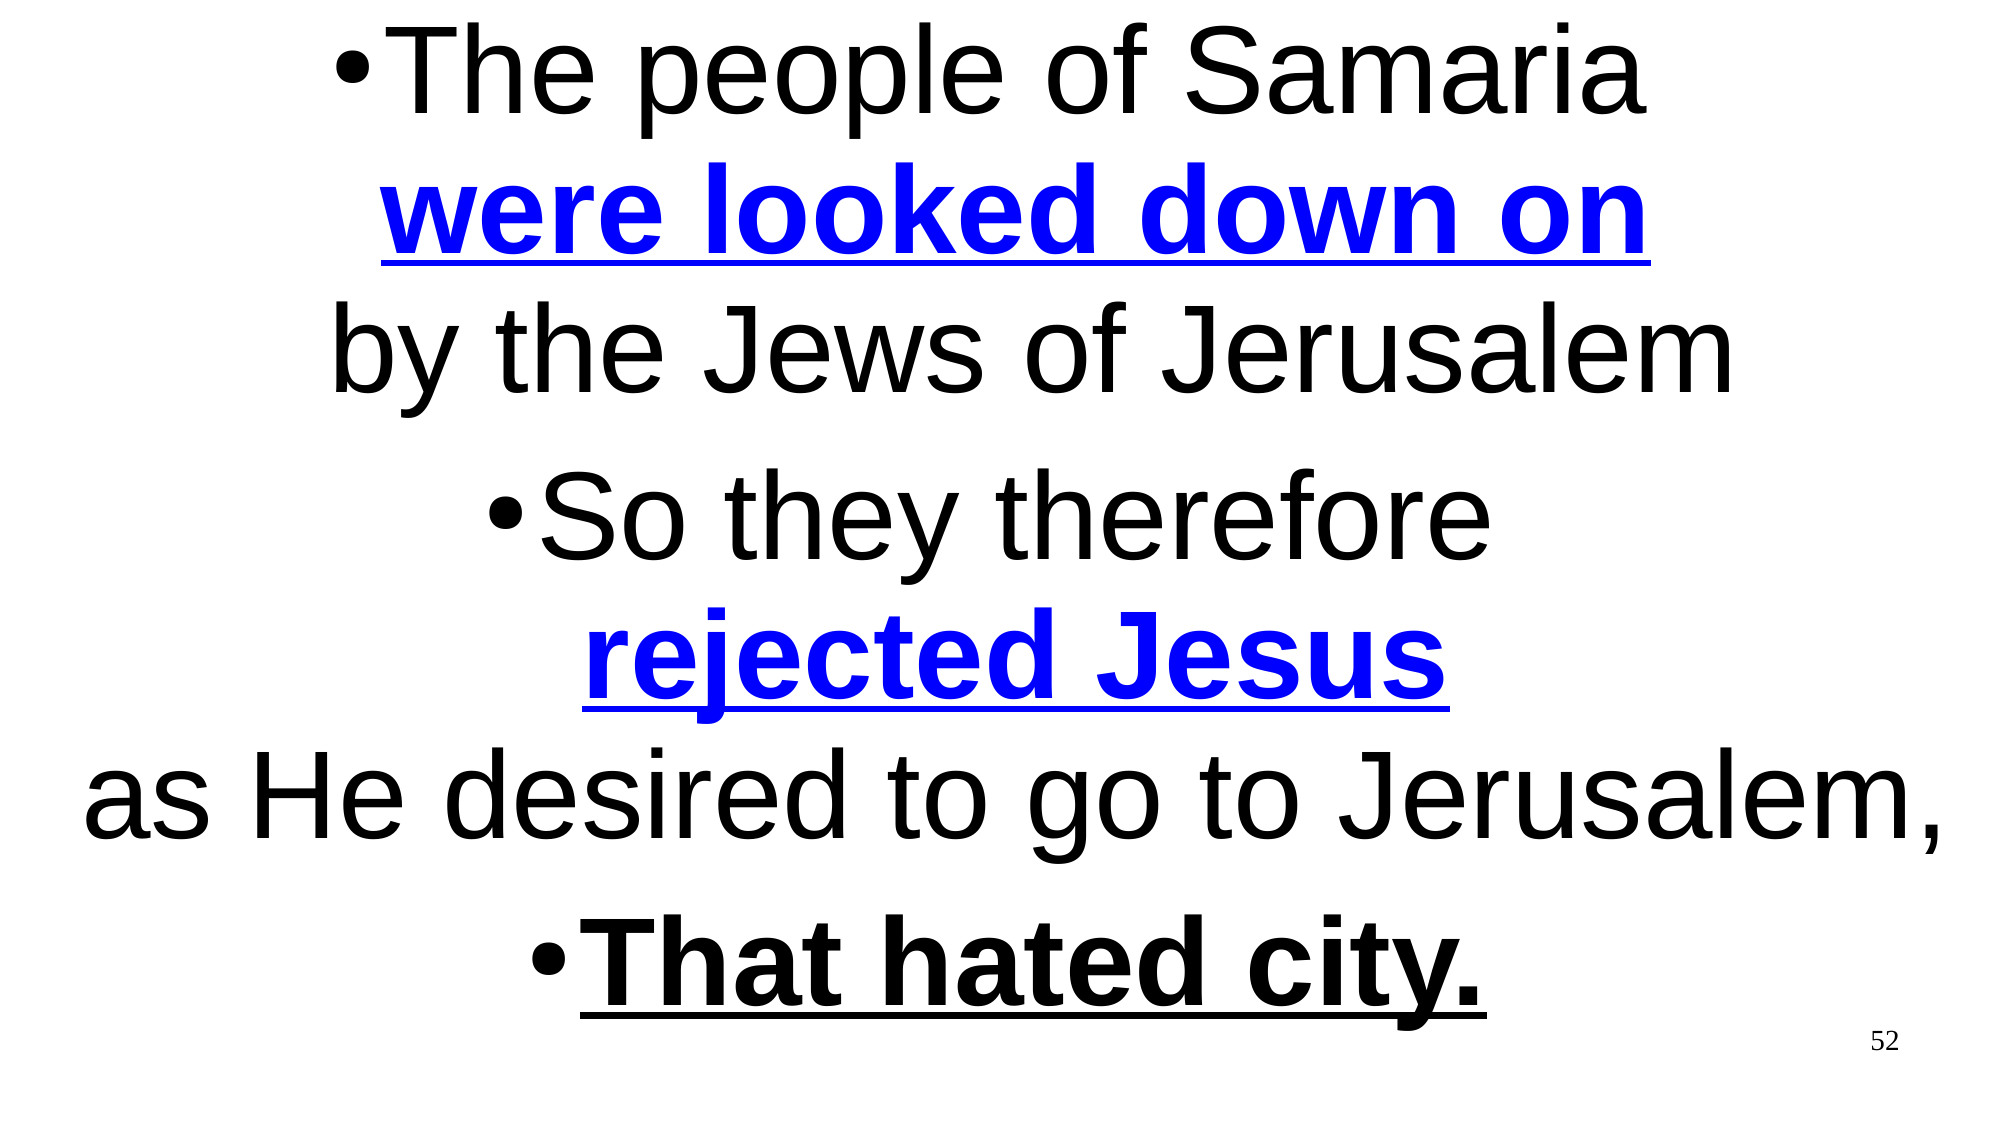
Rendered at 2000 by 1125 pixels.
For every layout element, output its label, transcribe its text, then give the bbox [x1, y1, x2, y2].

list The people of Samaria were looked down on by the Jews of Jerusalem So they therefore rejected Jesus as He desired to go to Jerusalem, That hated city. [0, 0, 1996, 1123]
